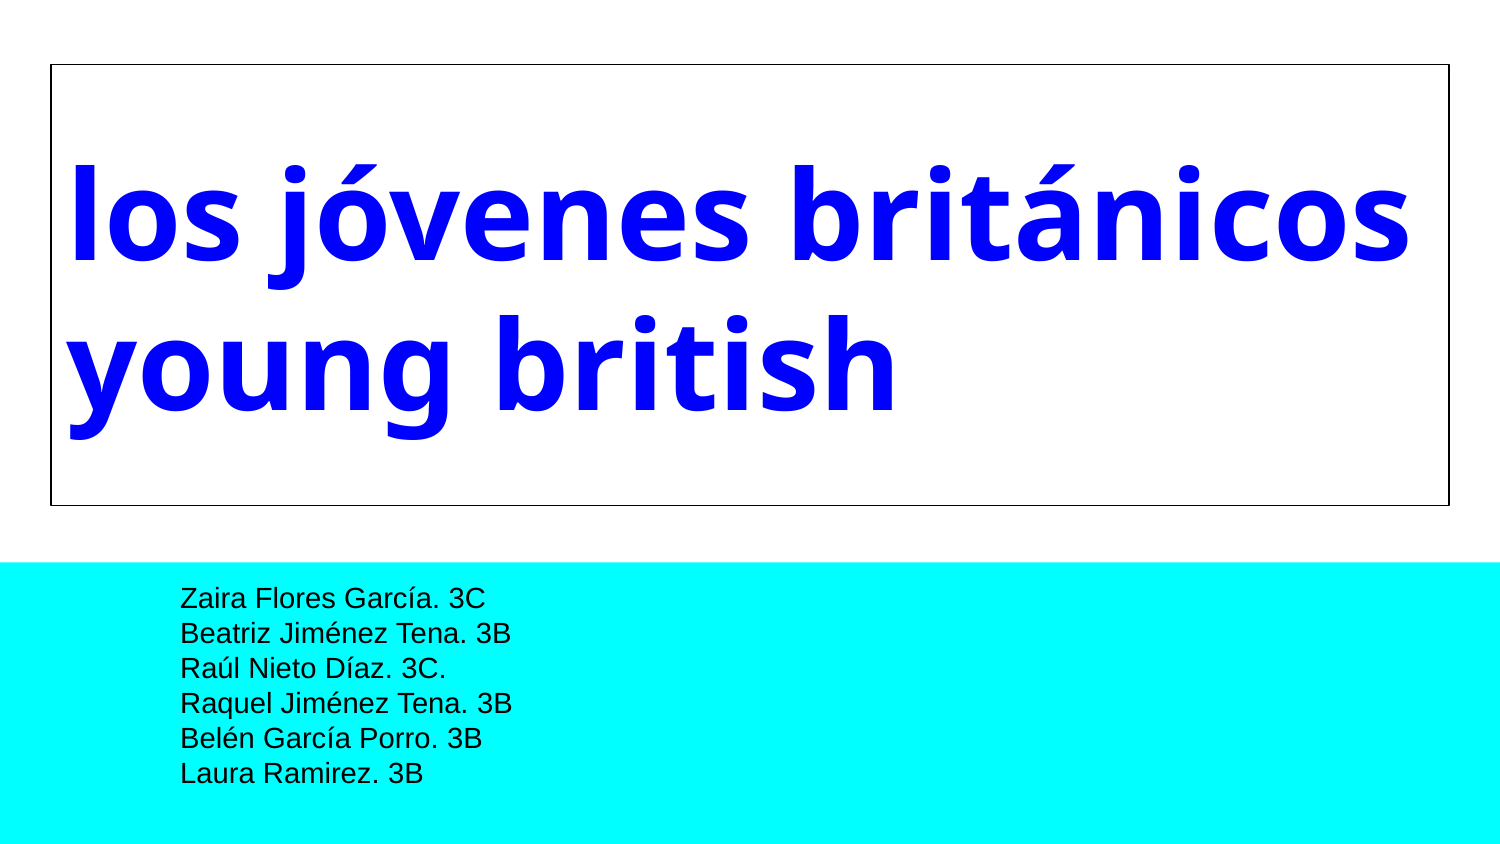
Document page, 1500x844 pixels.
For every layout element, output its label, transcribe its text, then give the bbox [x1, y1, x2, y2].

title los jóvenes británicos young british [51, 64, 1449, 506]
text_box Zaira Flores García. 3C Beatriz Jiménez Tena. 3B Raúl Nieto Díaz. 3C. Raquel Jiménez Tena. 3B Belén García Porro. 3B Laura Ramirez. 3B [165, 564, 1335, 791]
